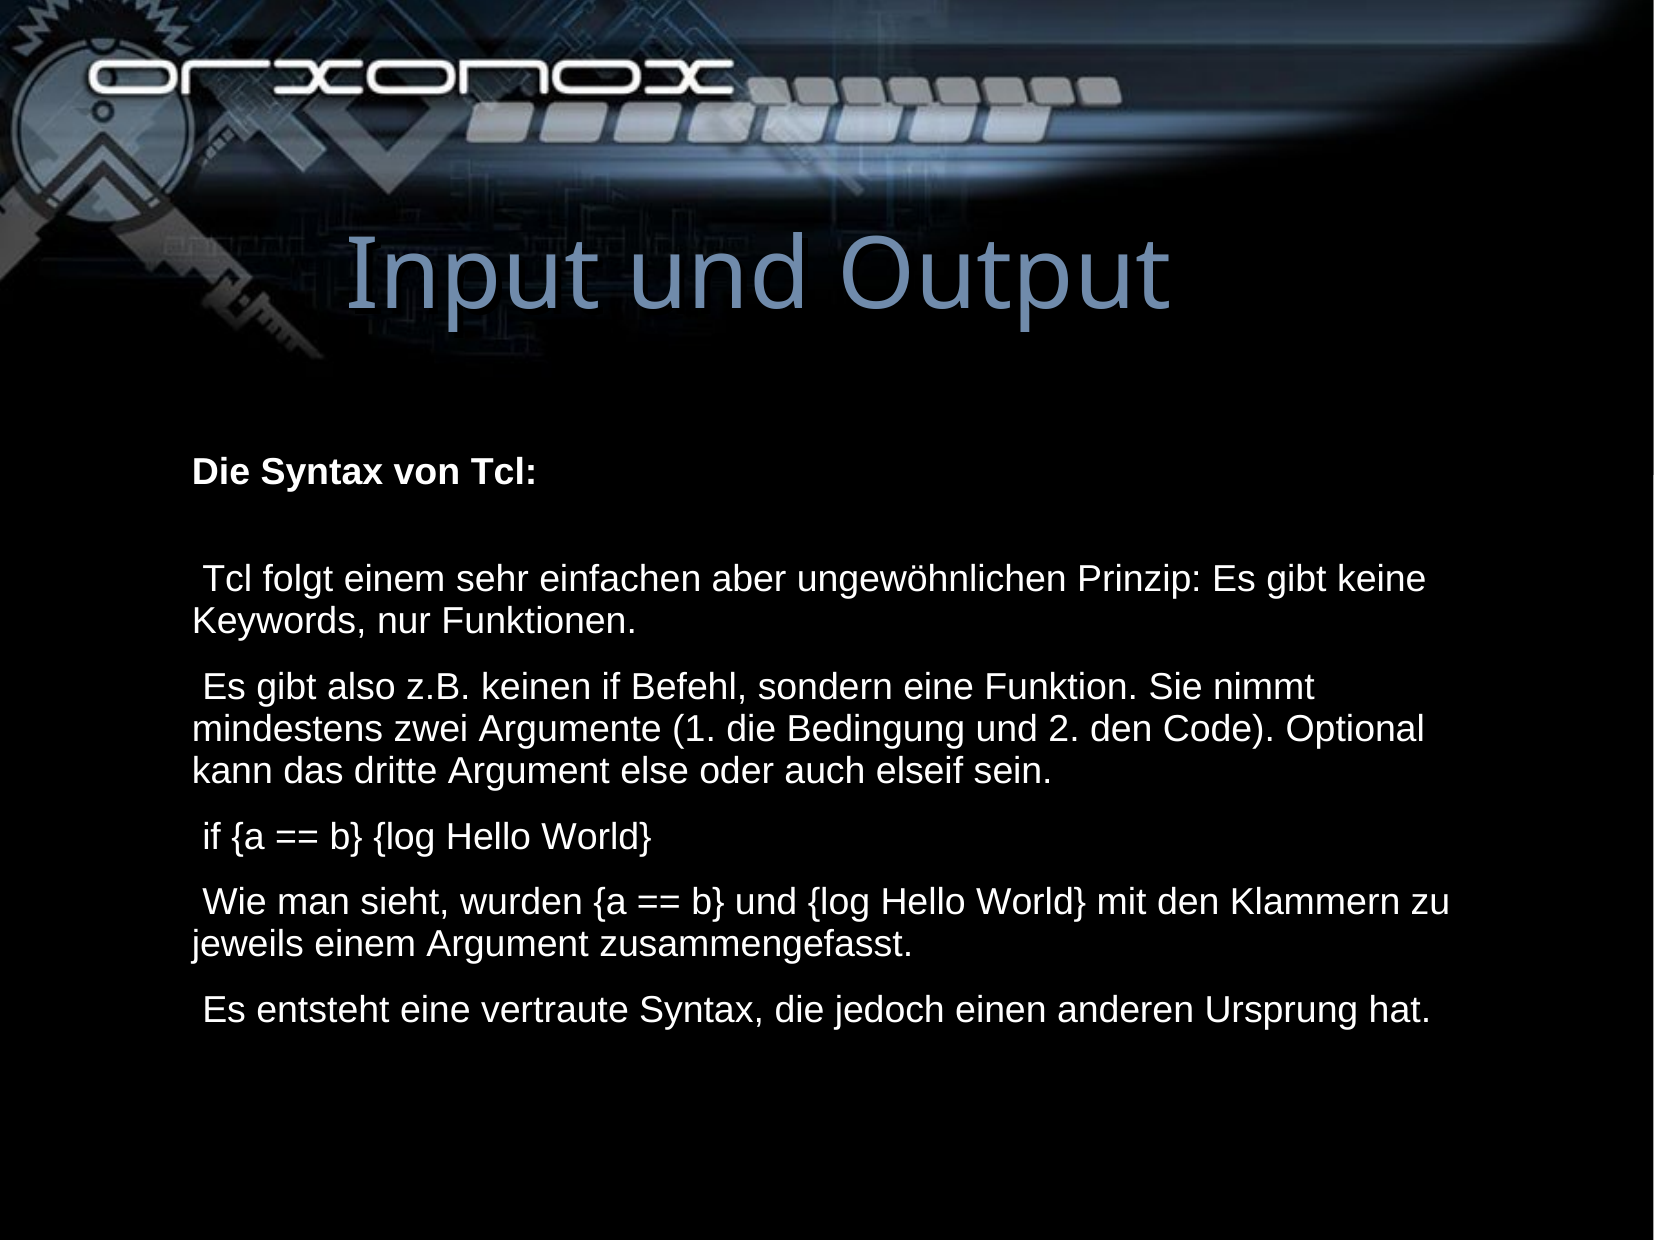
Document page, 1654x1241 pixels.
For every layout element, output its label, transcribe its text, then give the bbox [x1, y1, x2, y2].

text_box Input und Output [330, 194, 1306, 344]
picture [0, 0, 1654, 475]
text_box Die Syntax von Tcl: Tcl folgt einem sehr einfachen aber ungewöhnlichen Prinzip: Es gibt keine Keywords, nur Funktionen. Es gibt also z.B. keinen if Befehl, sondern eine Funktion. Sie nimmt mindestens zwei Argumente (1. die Bedingung und 2. den Code). Optional kann das dritte Argument else oder auch elseif sein. if {a == b} {log Hello World} Wie man sieht, wurden {a == b} und {log Hello World} mit den Klammern zu jeweils einem Argument zusammengefasst. Es entsteht eine vertraute Syntax, die jedoch einen anderen Ursprung hat. [177, 442, 1477, 1103]
